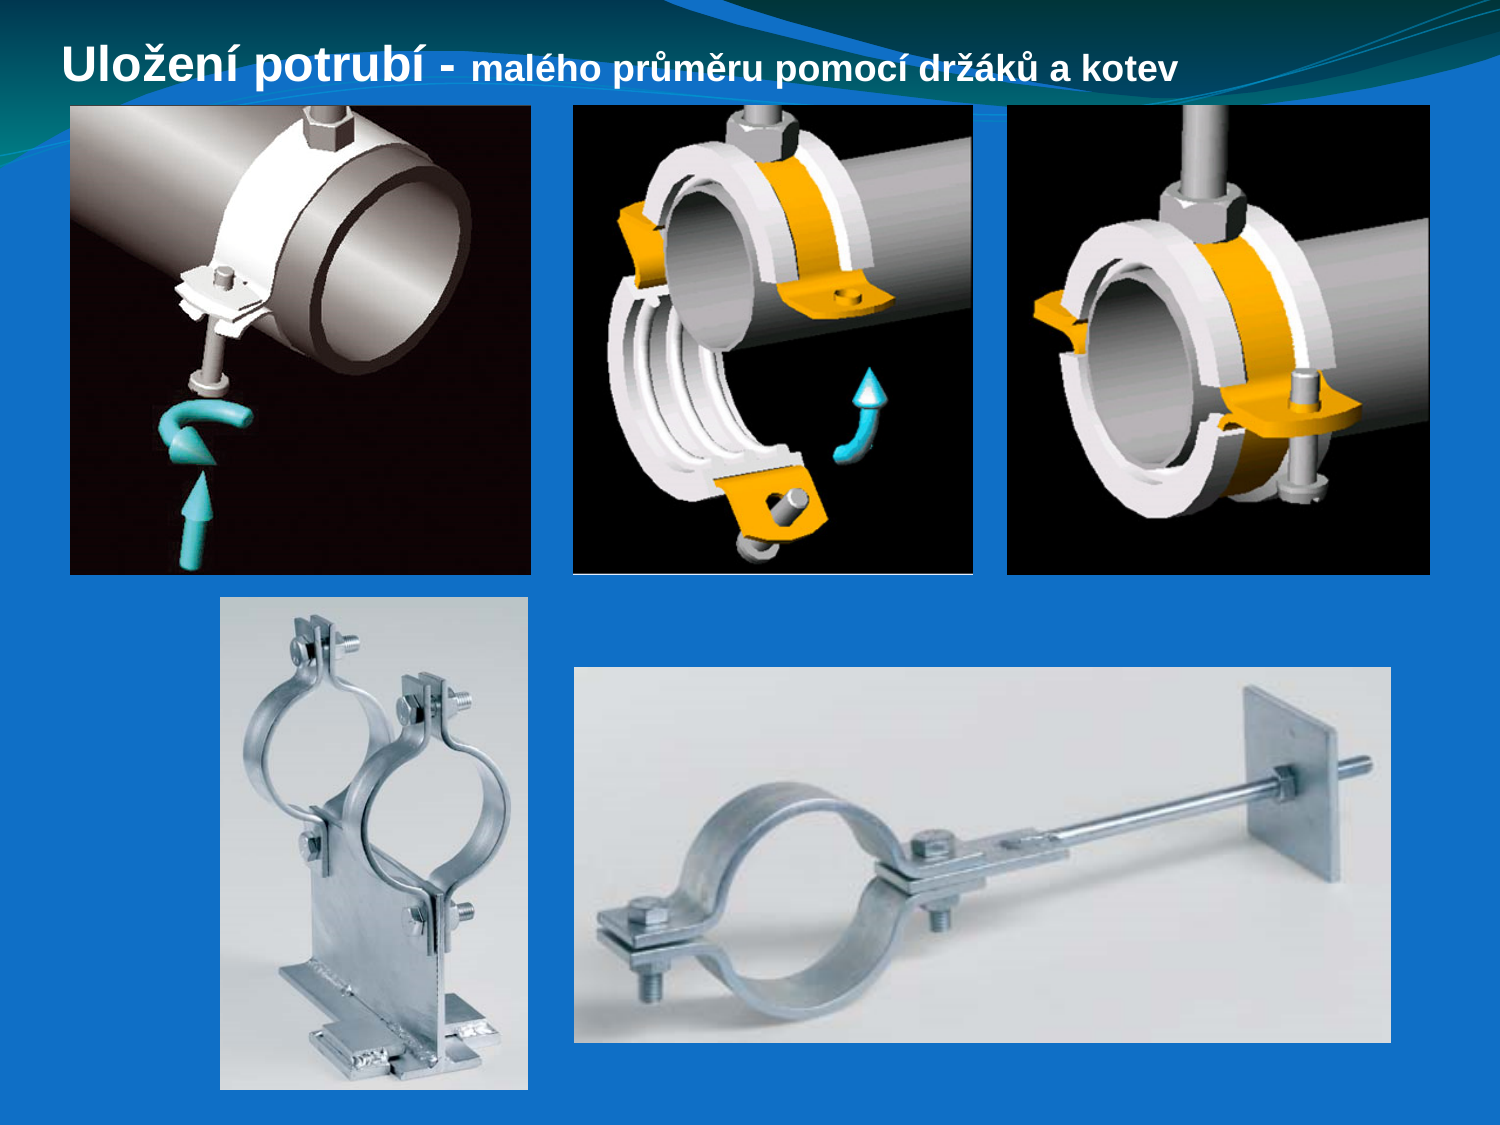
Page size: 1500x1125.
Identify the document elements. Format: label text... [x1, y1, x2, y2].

picture [220, 597, 528, 1090]
picture [1007, 104, 1430, 575]
picture [574, 667, 1391, 1043]
text_box Uložení potrubí - malého průměru pomocí držáků a kotev [47, 24, 1500, 99]
picture [573, 104, 973, 575]
picture [70, 104, 531, 575]
